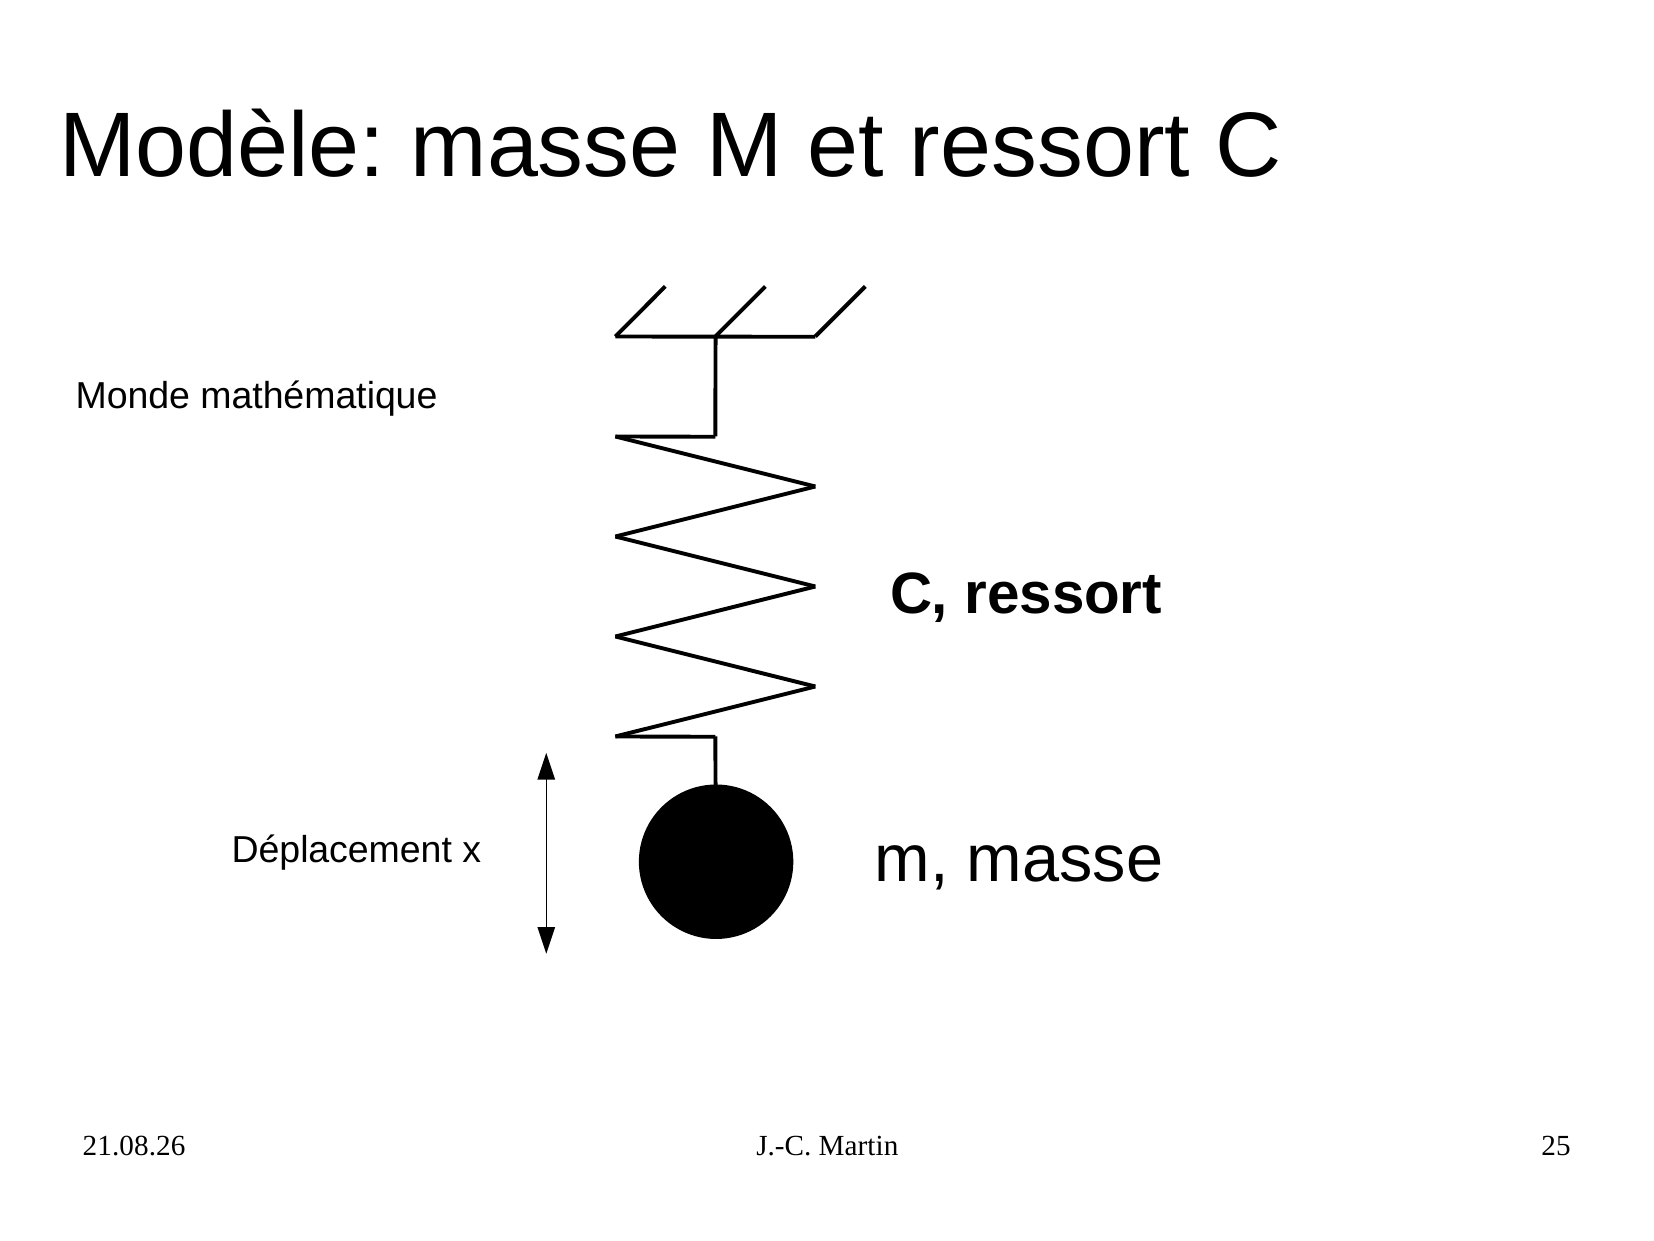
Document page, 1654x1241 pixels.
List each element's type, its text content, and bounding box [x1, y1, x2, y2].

text_box Monde mathématique [60, 366, 453, 429]
title Modèle: masse M et ressort C [59, 40, 1548, 249]
text_box Déplacement x [216, 820, 497, 883]
text_box C, ressort [875, 552, 1178, 634]
text_box m, masse [874, 820, 1164, 896]
text_box [640, 786, 792, 938]
